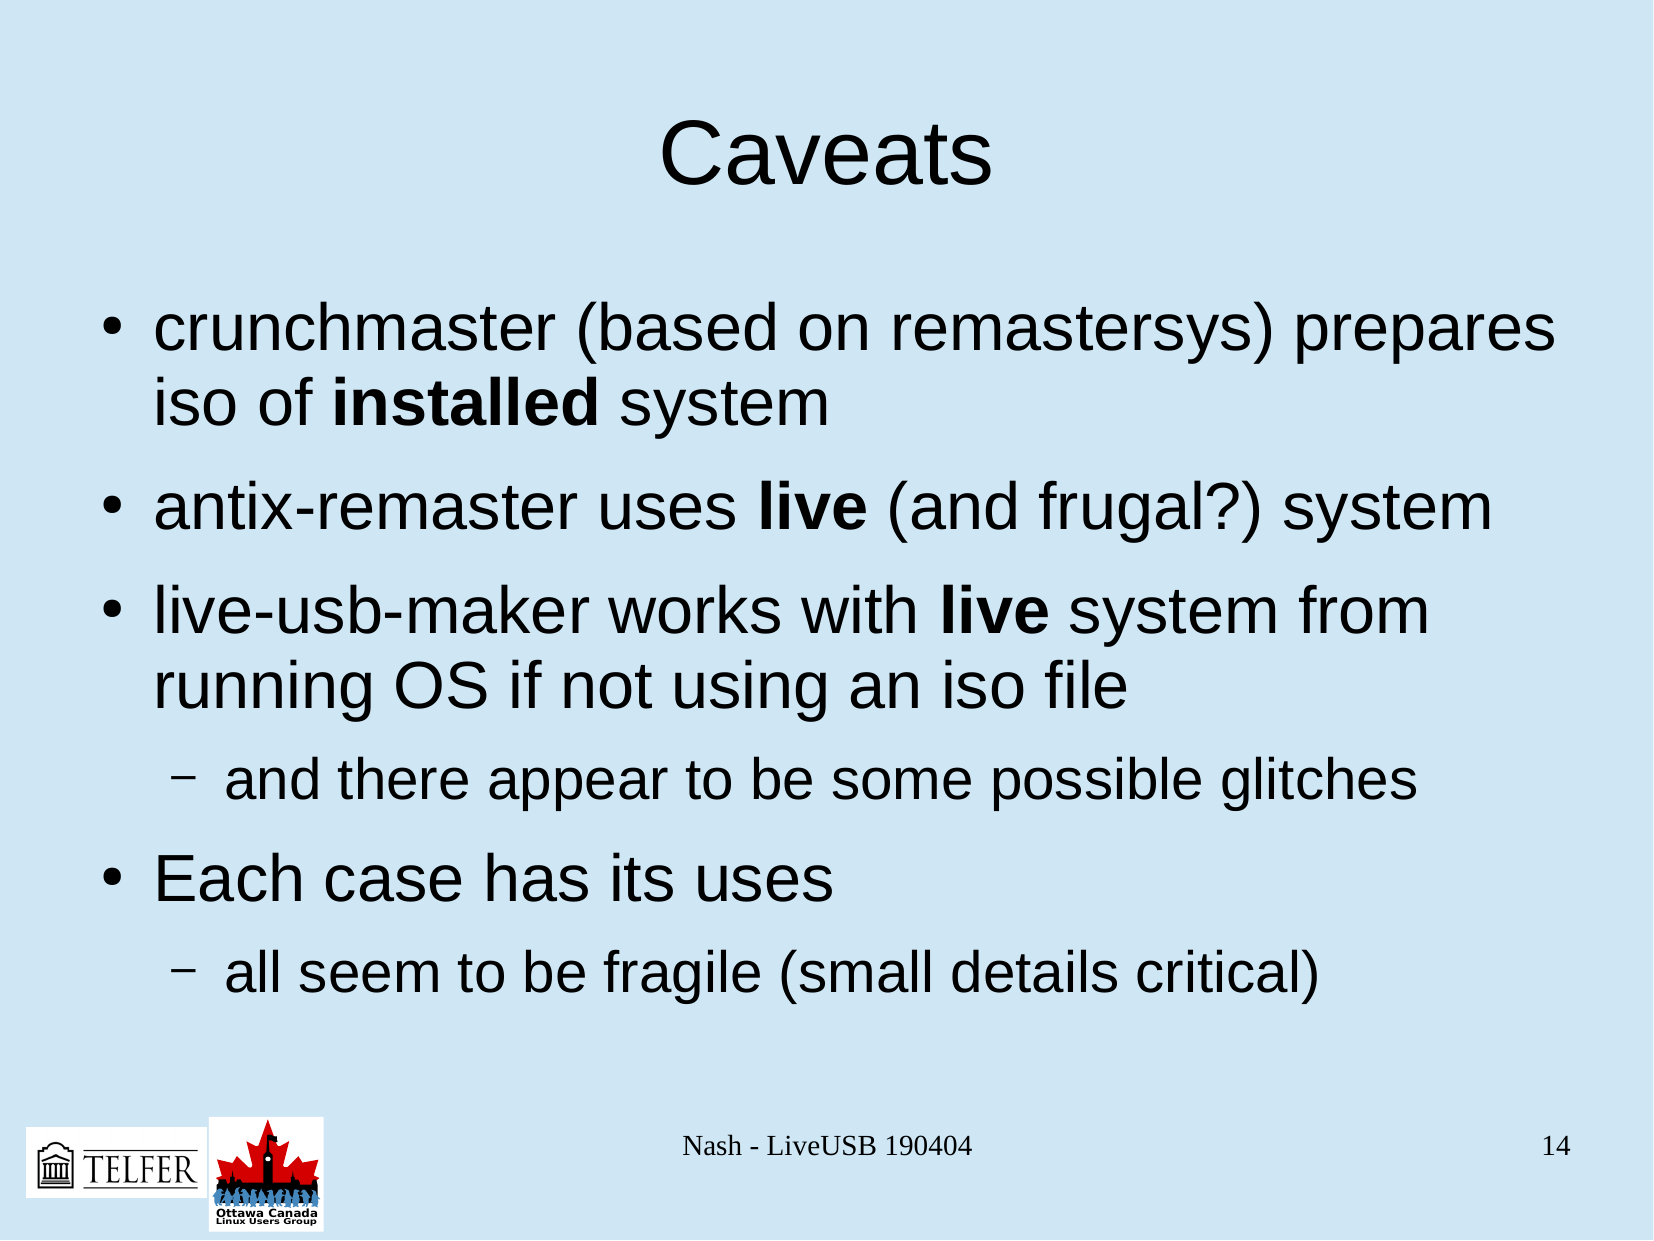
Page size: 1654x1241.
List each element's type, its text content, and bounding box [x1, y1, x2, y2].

list crunchmaster (based on remastersys) prepares iso of installed system antix-remaster uses live (and frugal?) system live-usb-maker works with live system from running OS if not using an iso file and there appear to be some possible glitches Each case has its uses all seem to be fragile (small details critical) [82, 290, 1571, 1010]
picture [26, 1127, 207, 1198]
title Caveats [82, 49, 1571, 257]
